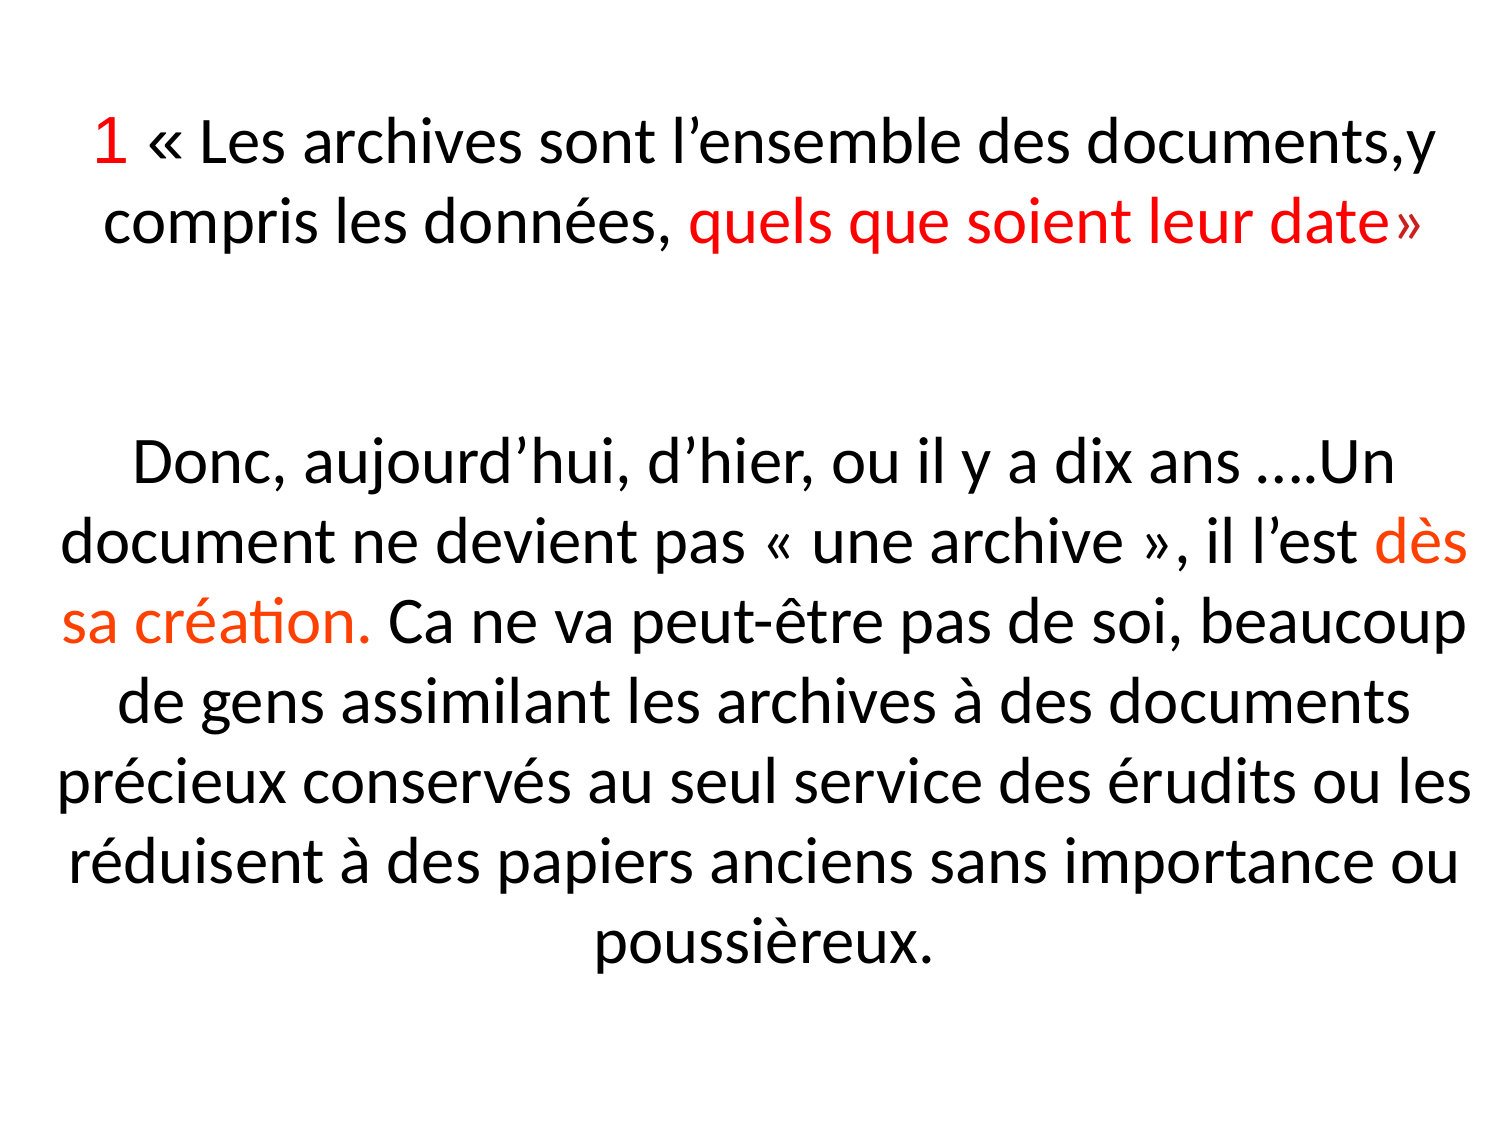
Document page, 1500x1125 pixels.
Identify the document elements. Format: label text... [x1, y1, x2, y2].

title 1 « Les archives sont l’ensemble des documents,y compris les données, quels que soient leur date» Donc, aujourd’hui, d’hier, ou il y a dix ans ….Un document ne devient pas « une archive », il l’est dès sa création. Ca ne va peut-être pas de soi, beaucoup de gens assimilant les archives à des documents précieux conservés au seul service des érudits ou les réduisent à des papiers anciens sans importance ou poussièreux. [29, 29, 1500, 1125]
subtitle [147, 503, 1364, 964]
